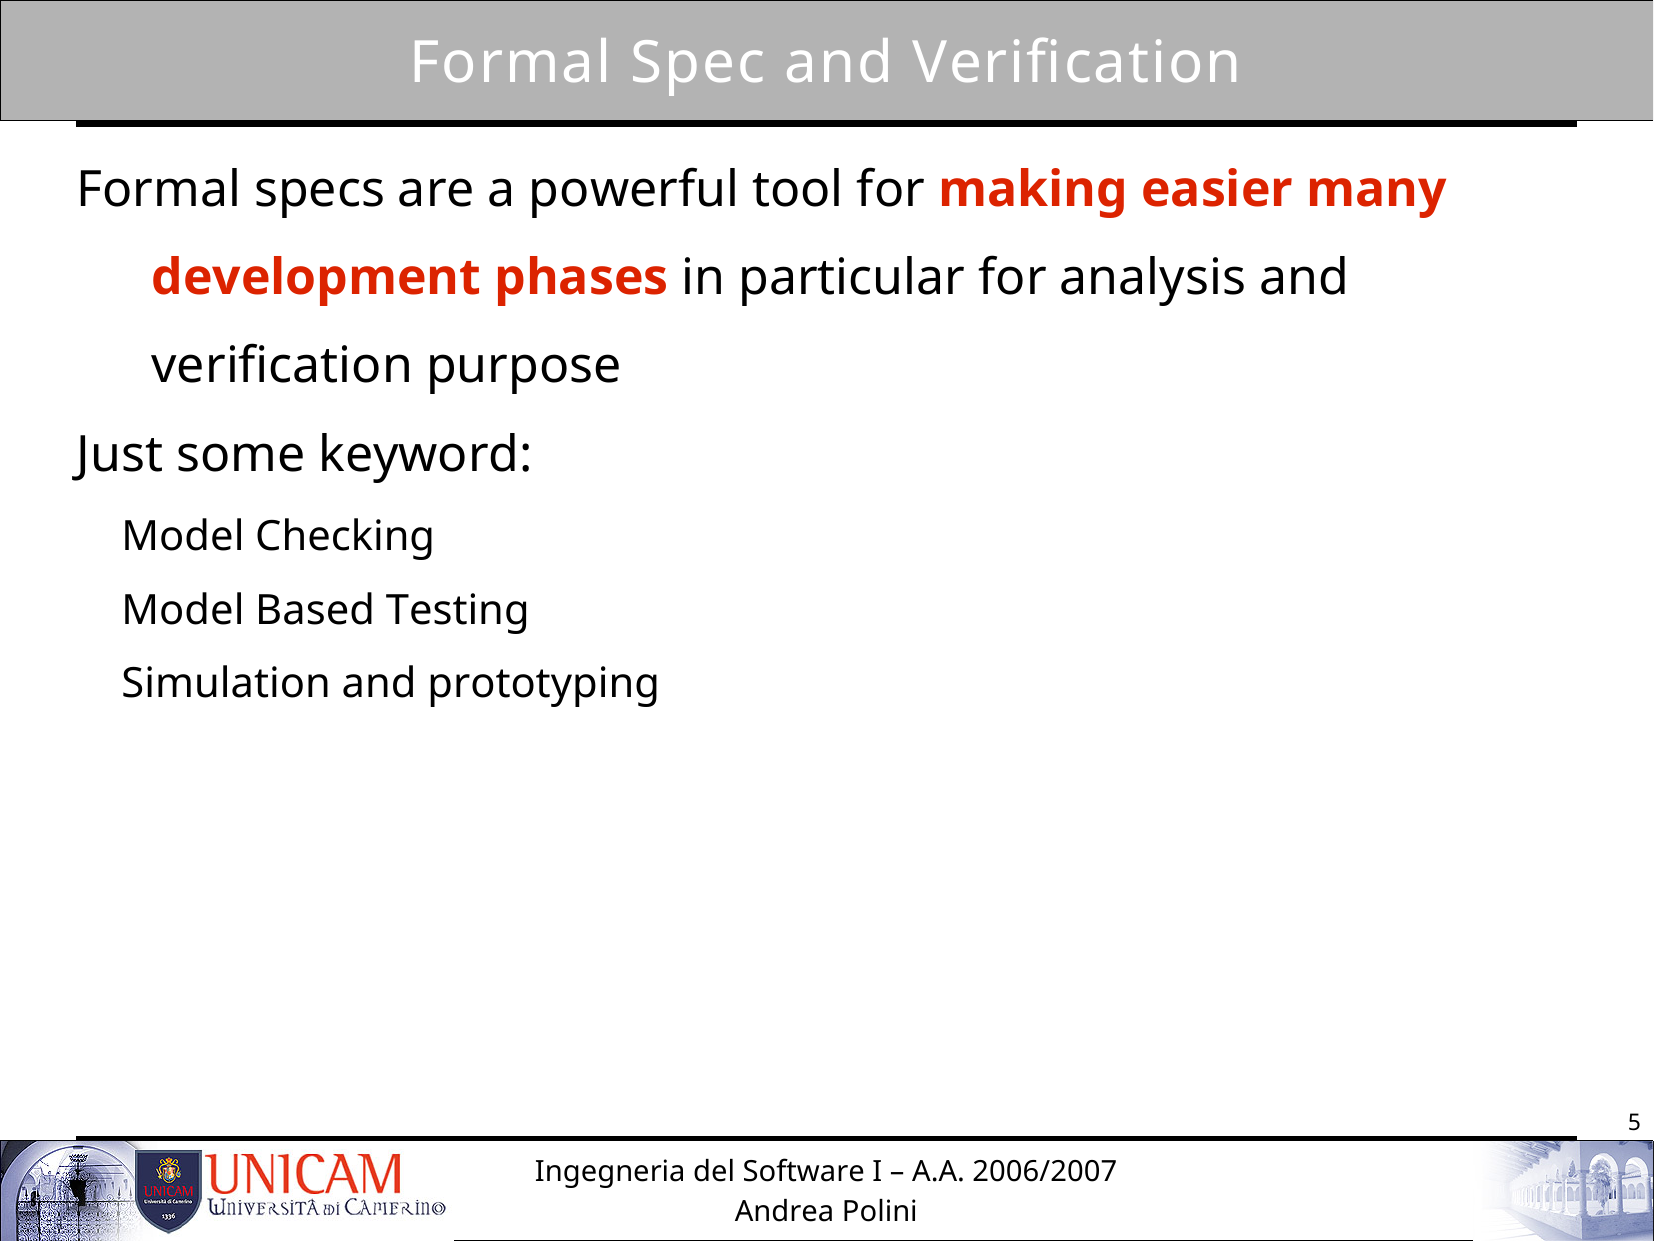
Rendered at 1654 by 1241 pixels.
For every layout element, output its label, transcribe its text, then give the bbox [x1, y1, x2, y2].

title Formal Spec and Verification [0, 0, 1653, 121]
picture [1473, 1141, 1654, 1241]
list Formal specs are a powerful tool for making easier many development phases in particular for analysis and verification purpose Just some keyword: Model Checking Model Based Testing Simulation and prototyping [76, 152, 1577, 675]
picture [0, 1141, 454, 1241]
